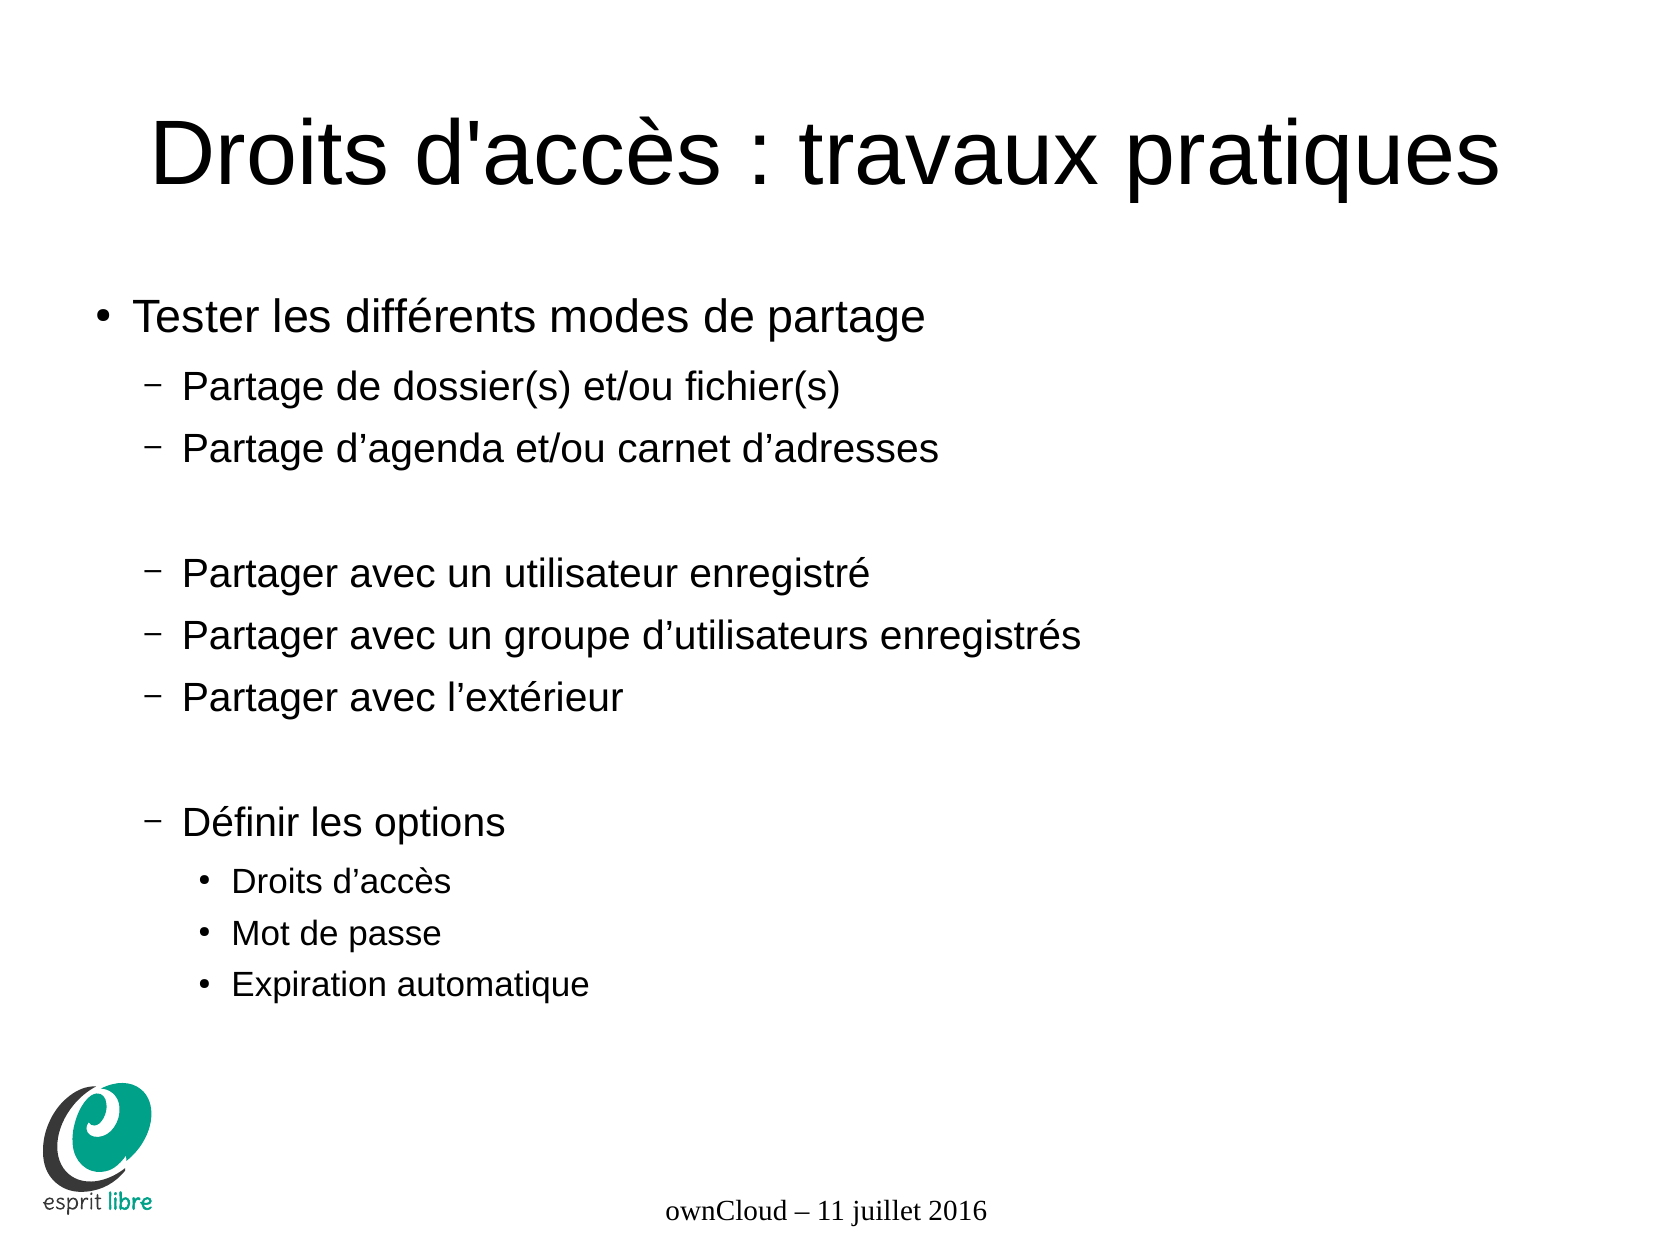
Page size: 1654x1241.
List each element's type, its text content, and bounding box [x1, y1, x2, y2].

list Tester les différents modes de partage Partage de dossier(s) et/ou fichier(s) Partage d’agenda et/ou carnet d’adresses Partager avec un utilisateur enregistré Partager avec un groupe d’utilisateurs enregistrés Partager avec l’extérieur Définir les options Droits d’accès Mot de passe Expiration automatique [82, 290, 1571, 1010]
title Droits d'accès : travaux pratiques [82, 49, 1571, 257]
